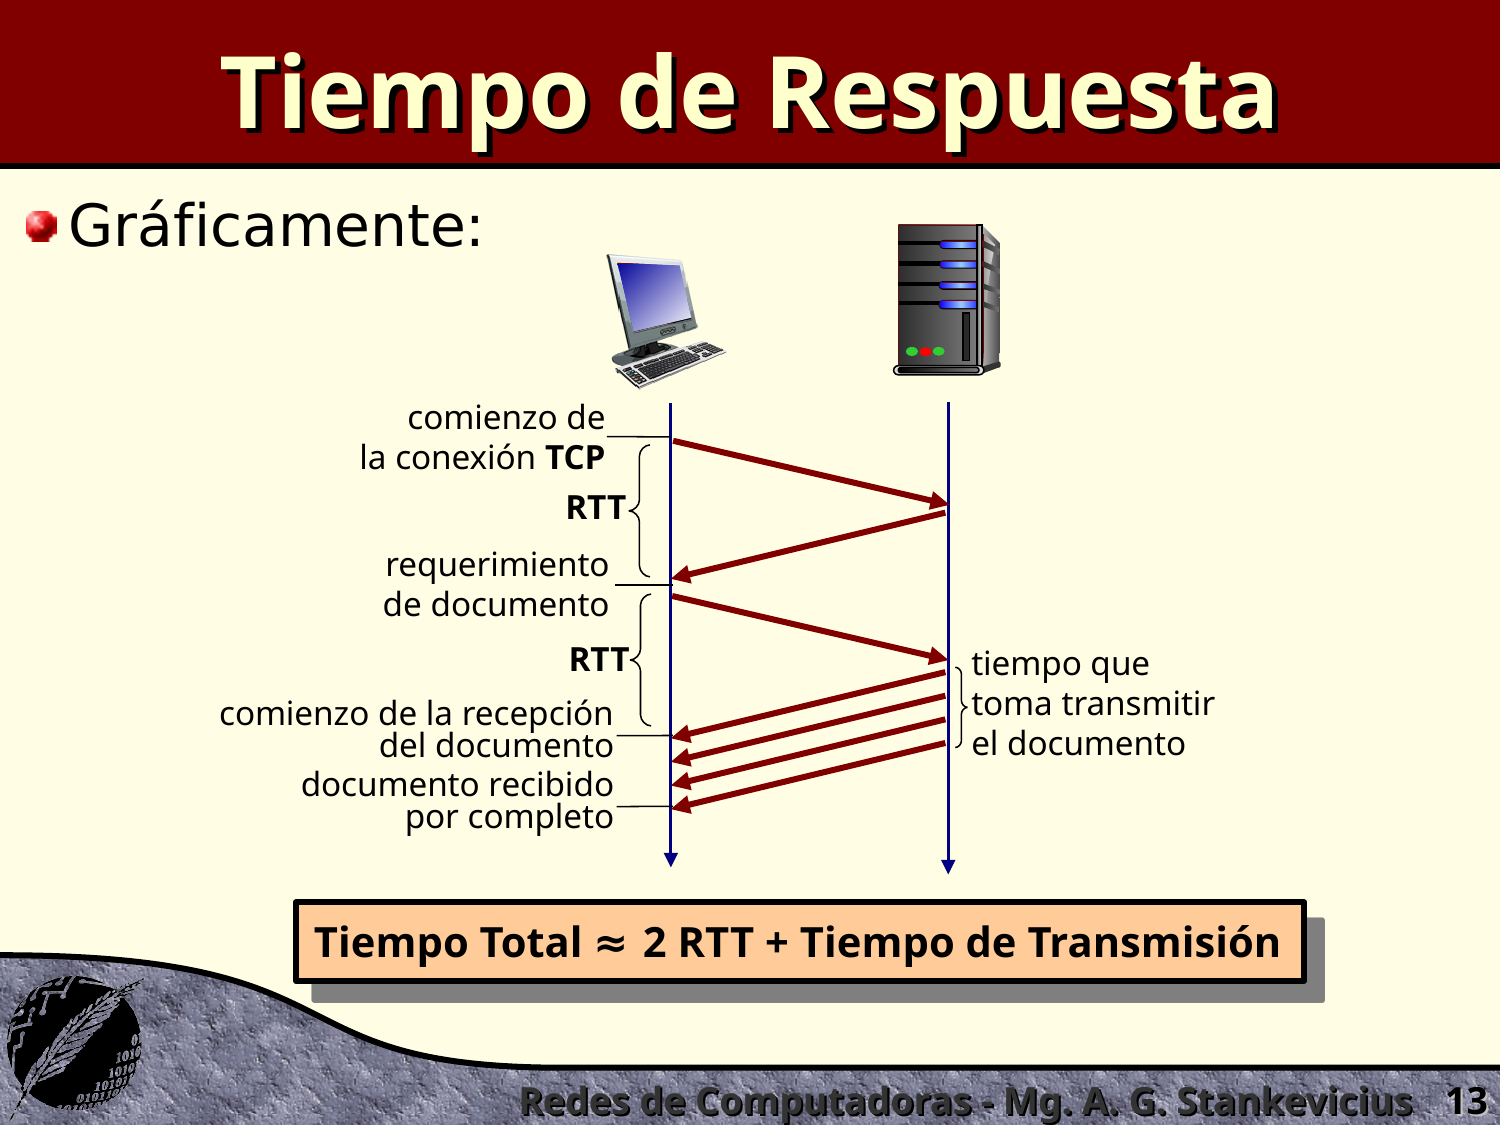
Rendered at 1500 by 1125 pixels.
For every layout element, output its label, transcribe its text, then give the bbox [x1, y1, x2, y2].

text_box Tiempo Total ≈ 2 RTT + Tiempo de Transmisión [296, 902, 1304, 982]
title Tiempo de Respuesta [15, 5, 1485, 160]
text_box documento recibido por completo [285, 772, 630, 843]
picture [0, 959, 1500, 1125]
picture [790, 1100, 795, 1110]
text_box [617, 262, 692, 332]
text_box [893, 224, 1001, 375]
picture [603, 248, 756, 399]
list Gráficamente: [11, 192, 1486, 921]
text_box requerimiento de documento [367, 535, 625, 631]
picture [1047, 1100, 1054, 1110]
text_box comienzo de la recepción del documento [204, 692, 630, 772]
text_box comienzo de la conexión TCP [344, 388, 621, 485]
text_box tiempo que toma transmitir el documento [956, 634, 1231, 770]
text_box RTT [553, 630, 645, 686]
text_box RTT [550, 478, 642, 535]
